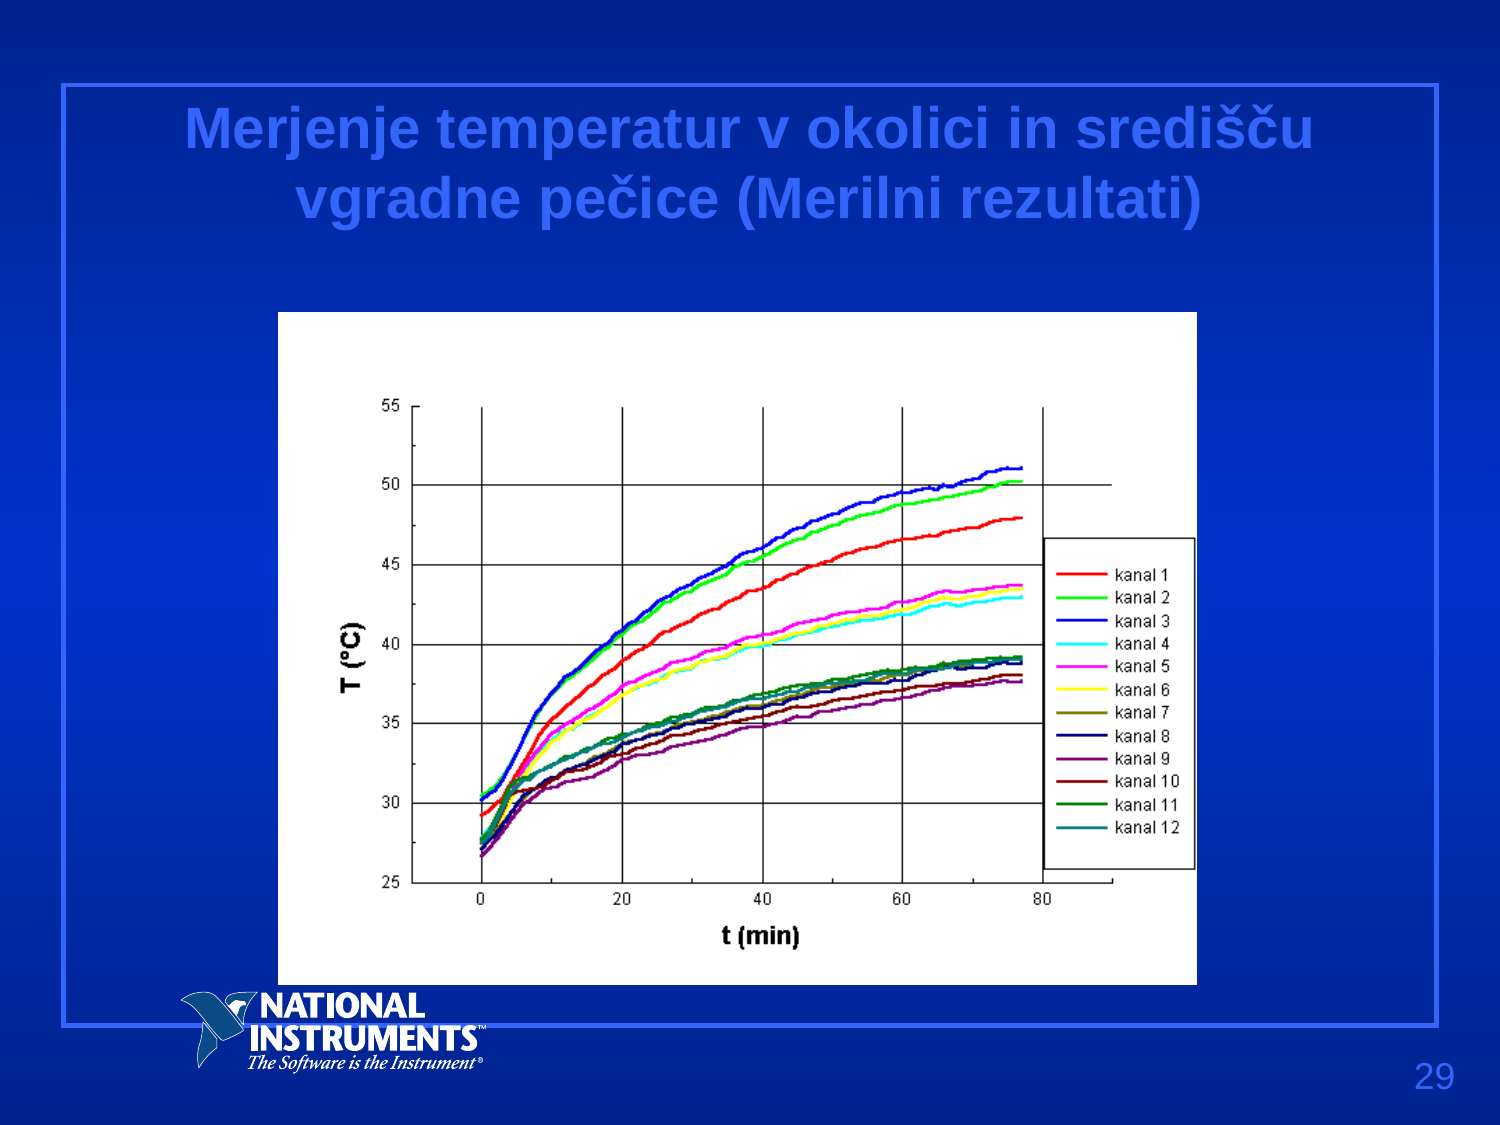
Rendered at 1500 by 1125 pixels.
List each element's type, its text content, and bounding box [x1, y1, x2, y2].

title Merjenje temperatur v okolici in središču vgradne pečice (Merilni rezultati) [83, 82, 1417, 238]
chart [278, 312, 1197, 985]
